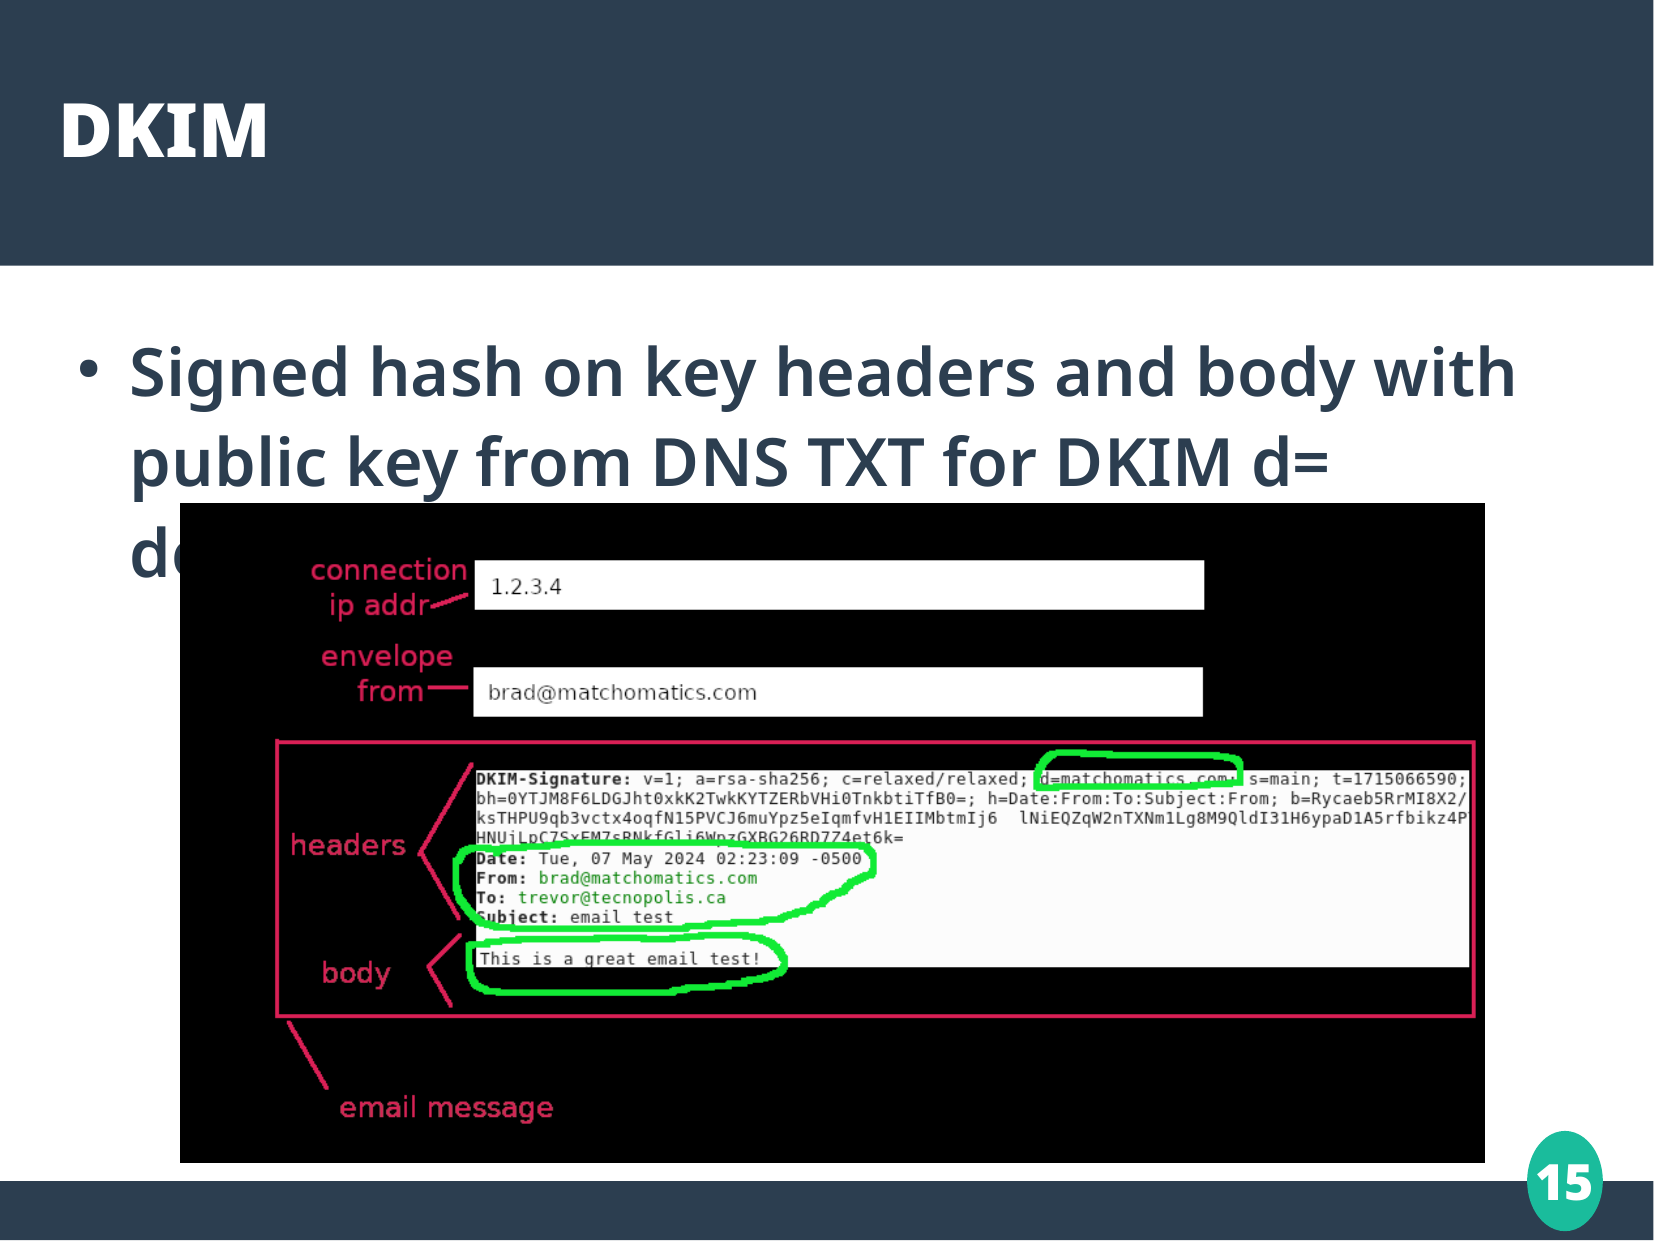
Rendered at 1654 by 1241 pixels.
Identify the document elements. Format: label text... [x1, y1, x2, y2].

picture [180, 503, 1485, 1163]
list Signed hash on key headers and body with public key from DNS TXT for DKIM d= domain [59, 324, 1595, 1152]
title DKIM [59, 49, 1595, 207]
